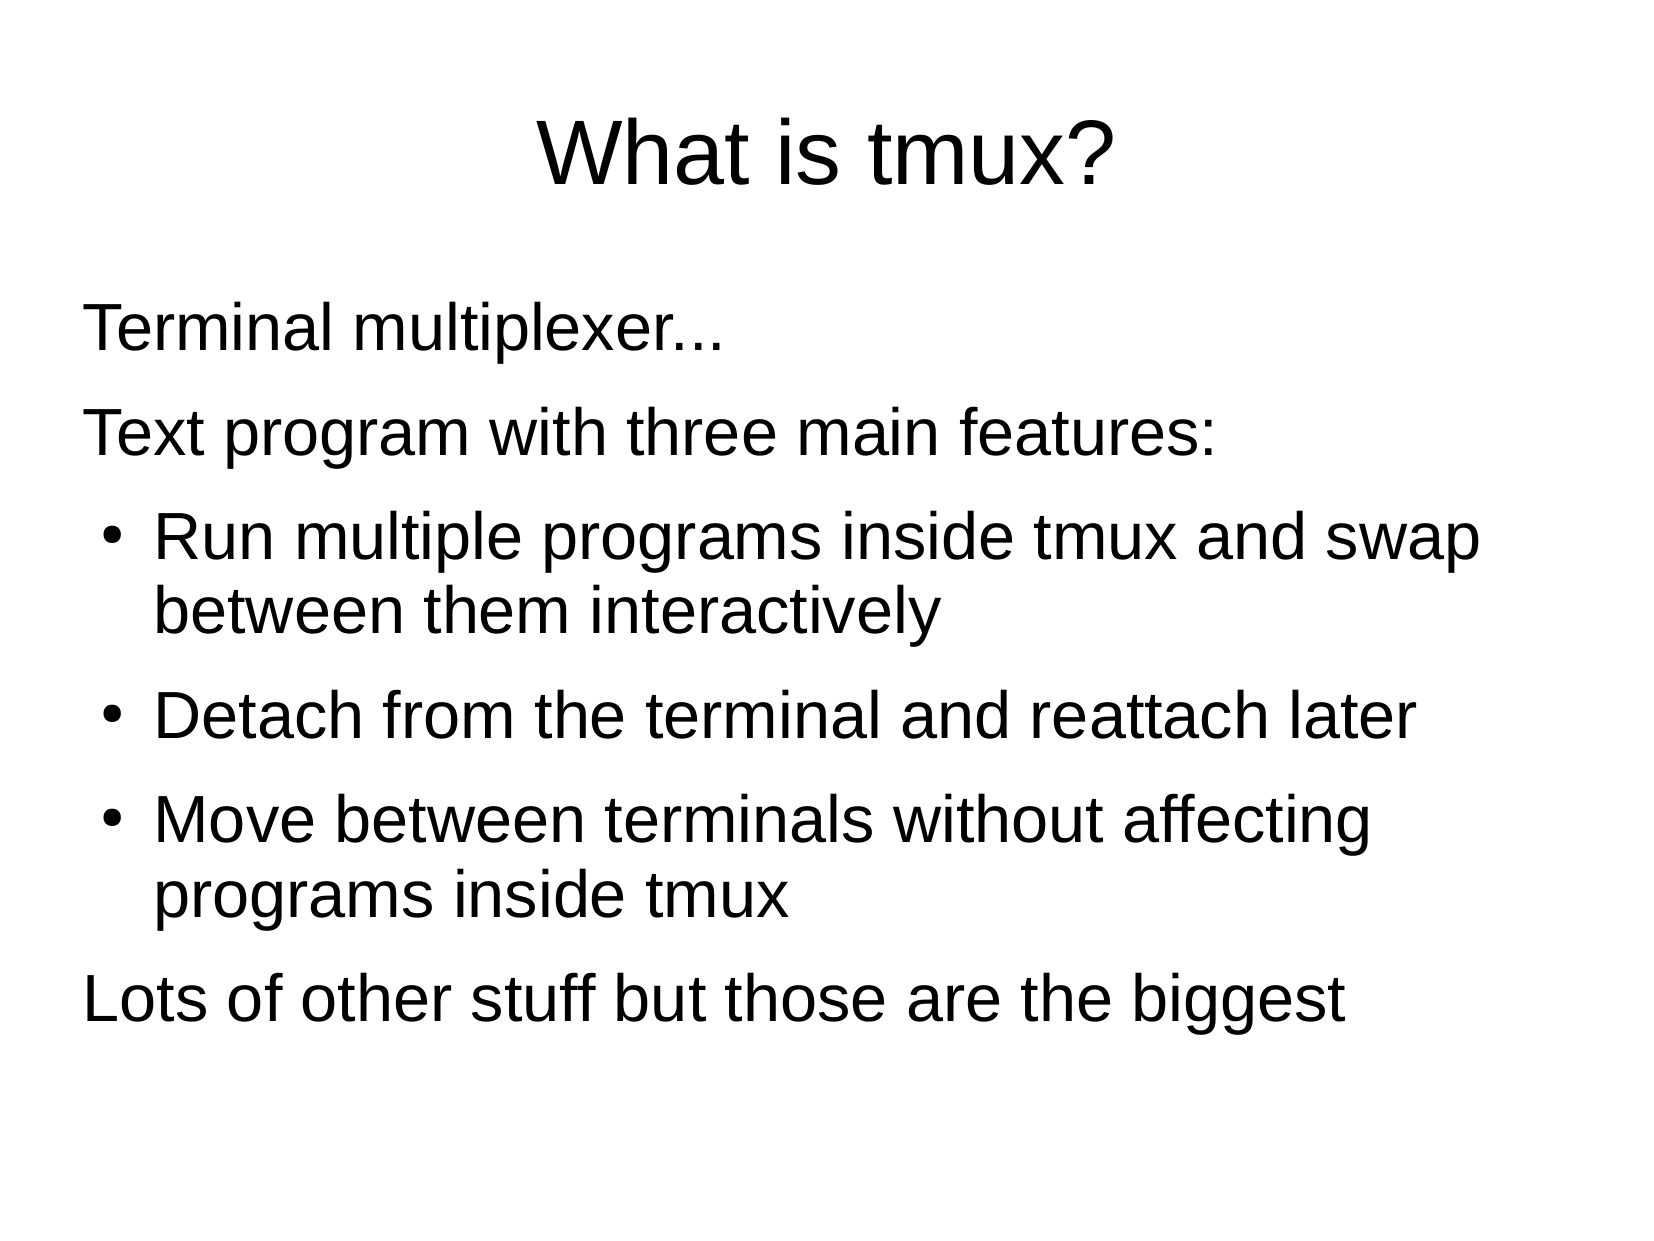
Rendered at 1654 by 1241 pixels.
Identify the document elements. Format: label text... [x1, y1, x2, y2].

list Terminal multiplexer... Text program with three main features: Run multiple programs inside tmux and swap between them interactively Detach from the terminal and reattach later Move between terminals without affecting programs inside tmux Lots of other stuff but those are the biggest [82, 290, 1571, 1109]
title What is tmux? [82, 49, 1571, 257]
